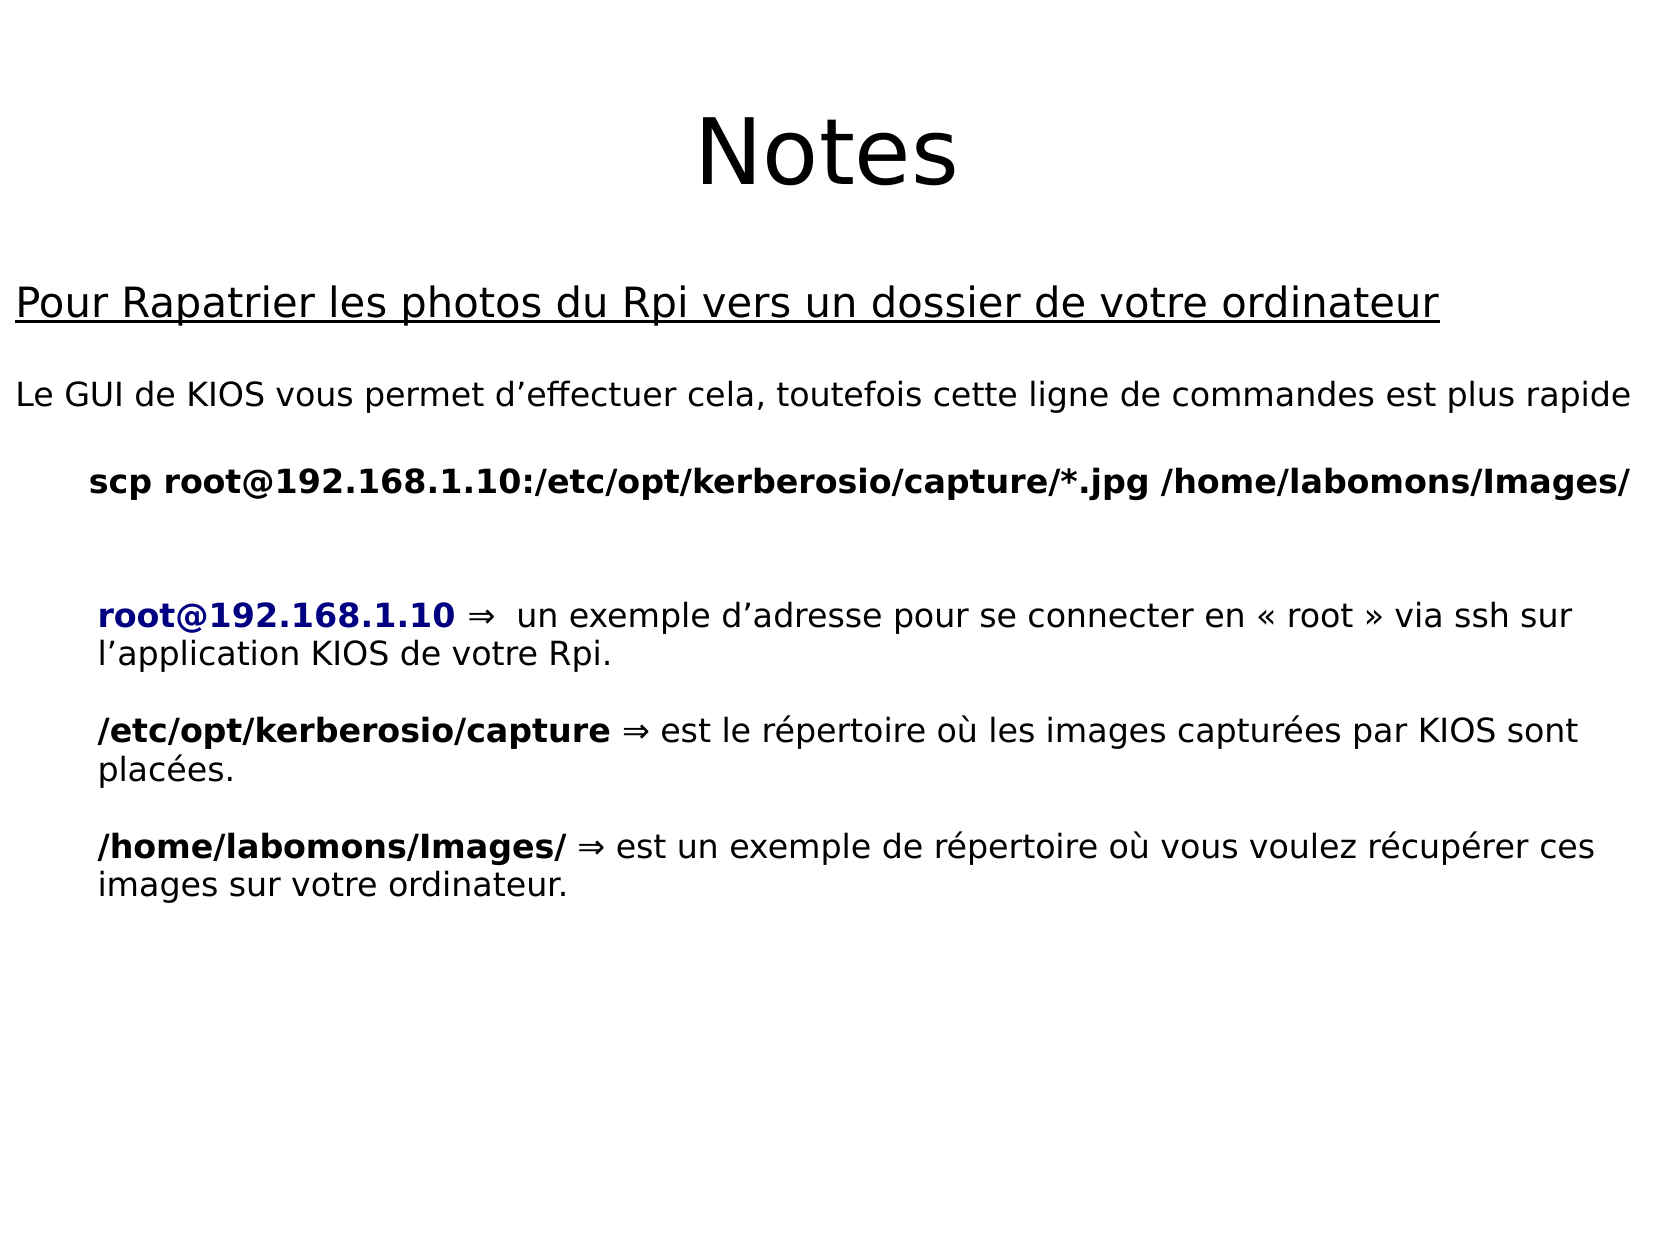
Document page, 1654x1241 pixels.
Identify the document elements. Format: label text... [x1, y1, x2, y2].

text_box Pour Rapatrier les photos du Rpi vers un dossier de votre ordinateur Le GUI de KIOS vous permet d’effectuer cela, toutefois cette ligne de commandes est plus rapide scp root@192.168.1.10:/etc/opt/kerberosio/capture/*.jpg /home/labomons/Images/ [0, 271, 1654, 509]
text_box root@192.168.1.10 ⇒ un exemple d’adresse pour se connecter en « root » via ssh sur l’application KIOS de votre Rpi. /etc/opt/kerberosio/capture ⇒ est le répertoire où les images capturées par KIOS sont placées. /home/labomons/Images/ ⇒ est un exemple de répertoire où vous voulez récupérer ces images sur votre ordinateur. [82, 589, 1619, 1028]
title Notes [82, 49, 1571, 257]
